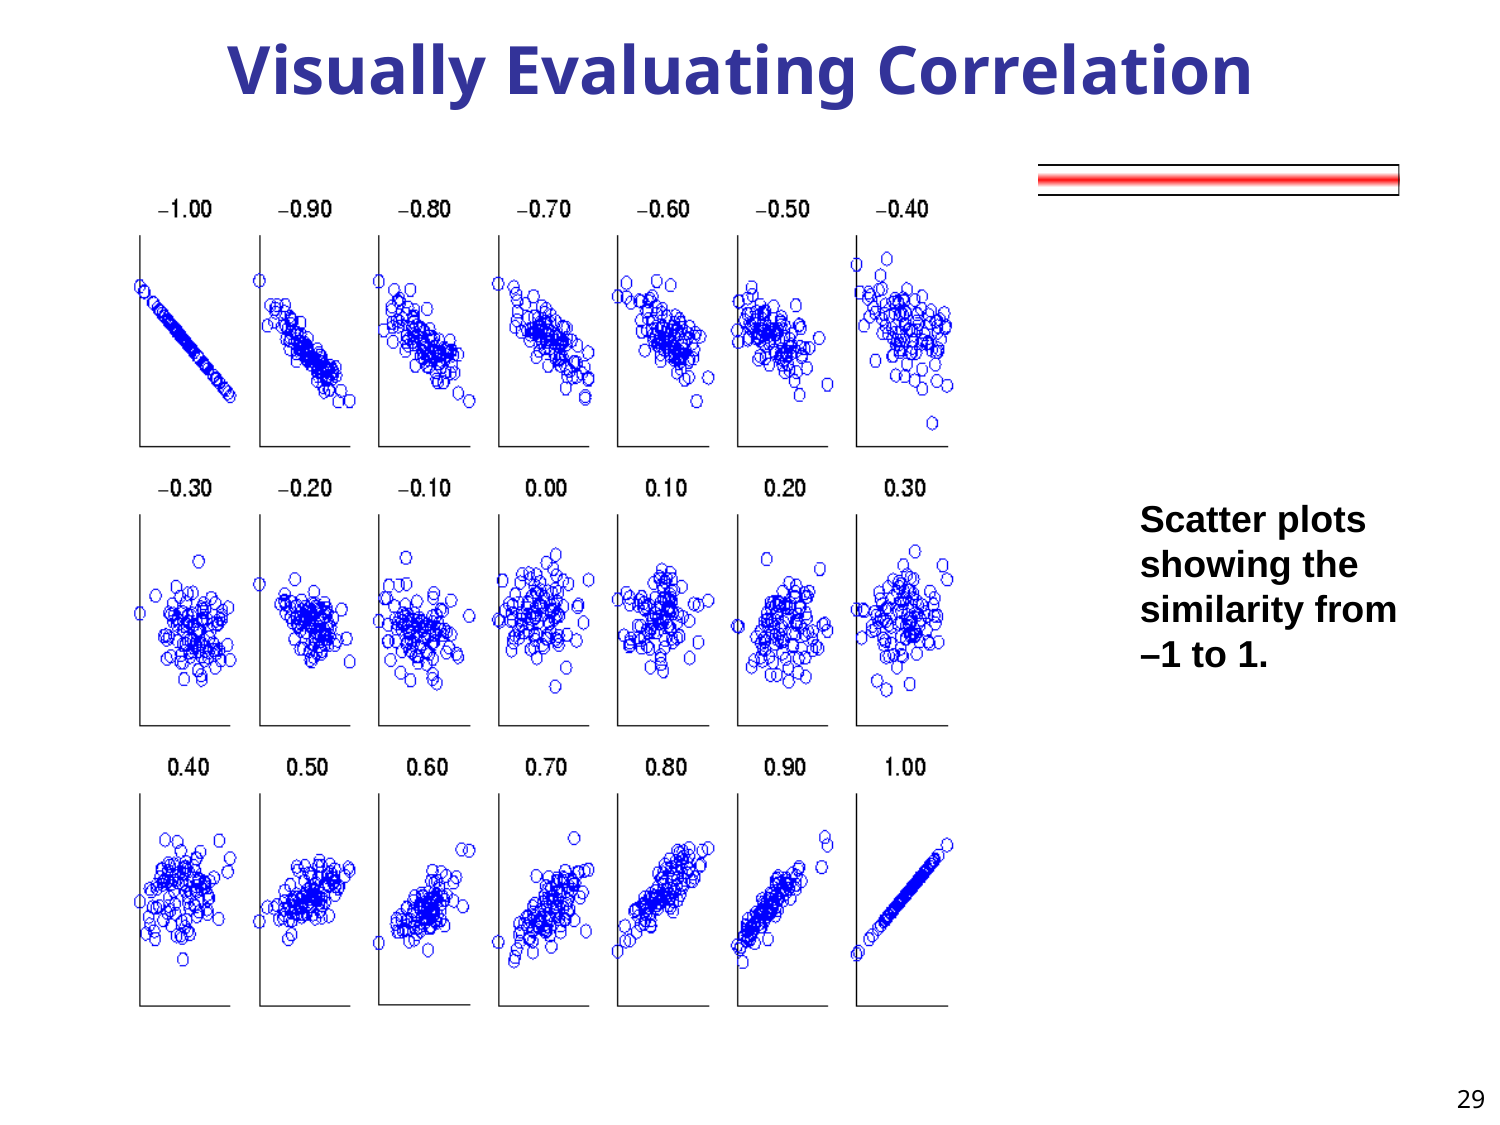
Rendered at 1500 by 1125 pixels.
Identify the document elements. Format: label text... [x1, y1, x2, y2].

title Visually Evaluating Correlation [62, 20, 1421, 116]
text_box Scatter plots showing the similarity from –1 to 1. [1125, 487, 1426, 683]
chart [37, 162, 1038, 1046]
text_box <number> [1187, 1062, 1500, 1125]
